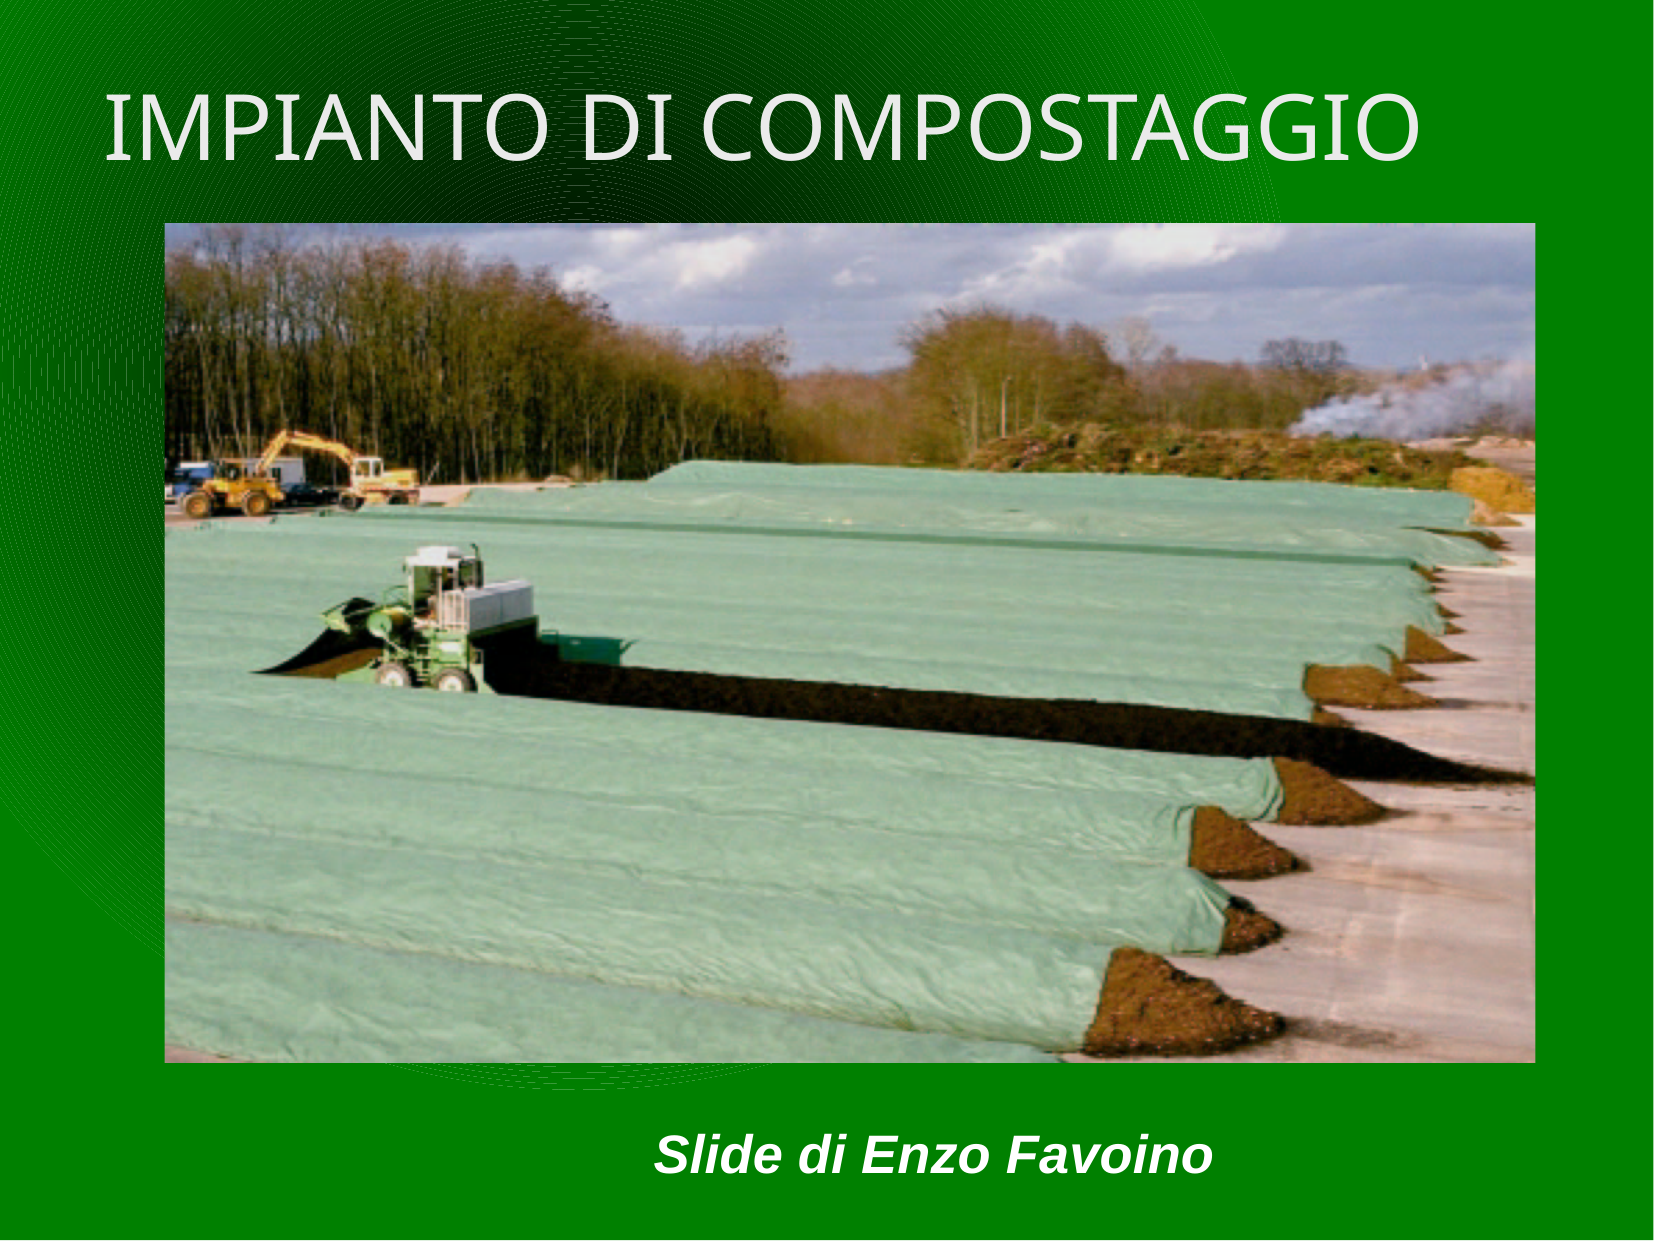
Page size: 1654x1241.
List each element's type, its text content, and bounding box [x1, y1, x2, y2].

title Slide di Enzo Favoino [421, 1092, 1447, 1218]
picture [164, 223, 1536, 1063]
text_box IMPIANTO DI COMPOSTAGGIO [88, 55, 1536, 181]
